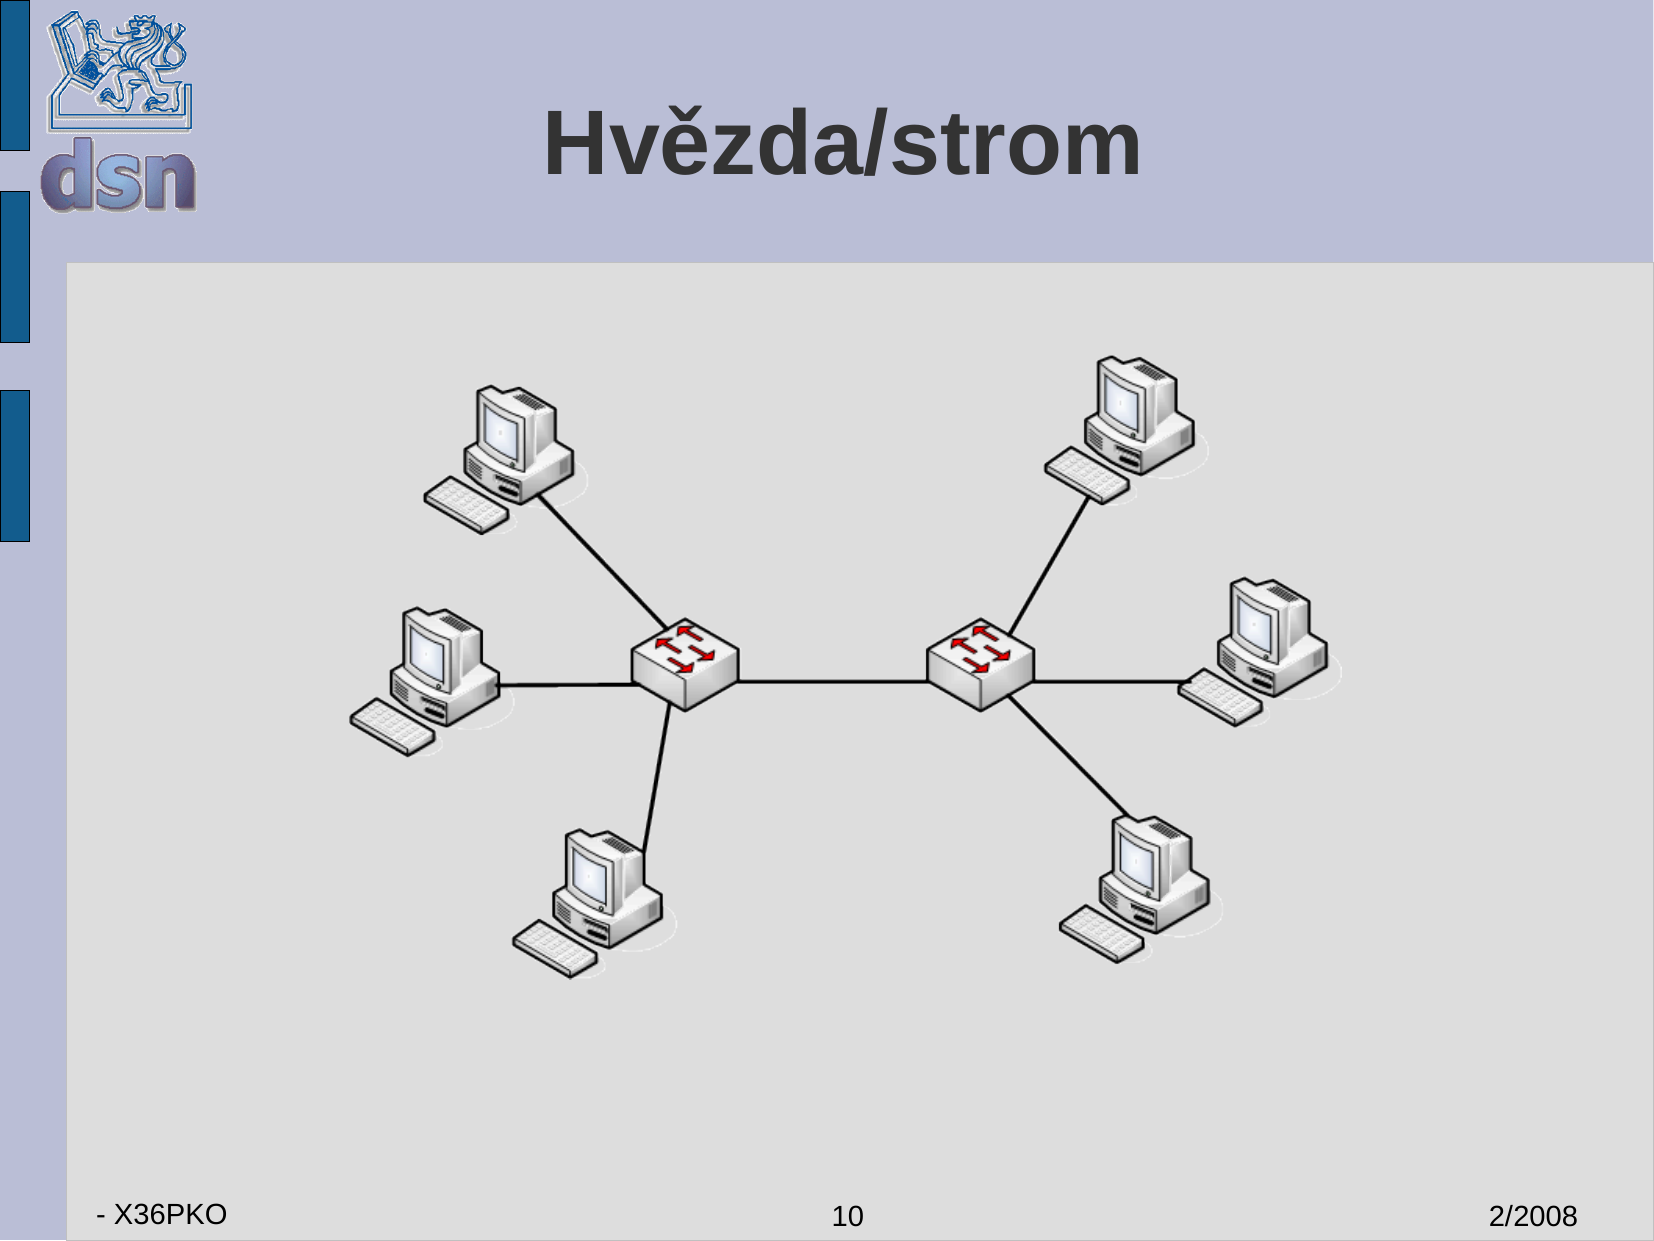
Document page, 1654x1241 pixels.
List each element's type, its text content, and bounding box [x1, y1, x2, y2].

title Hvězda/strom [210, 39, 1478, 247]
picture [349, 354, 1342, 980]
picture [10, 10, 223, 230]
